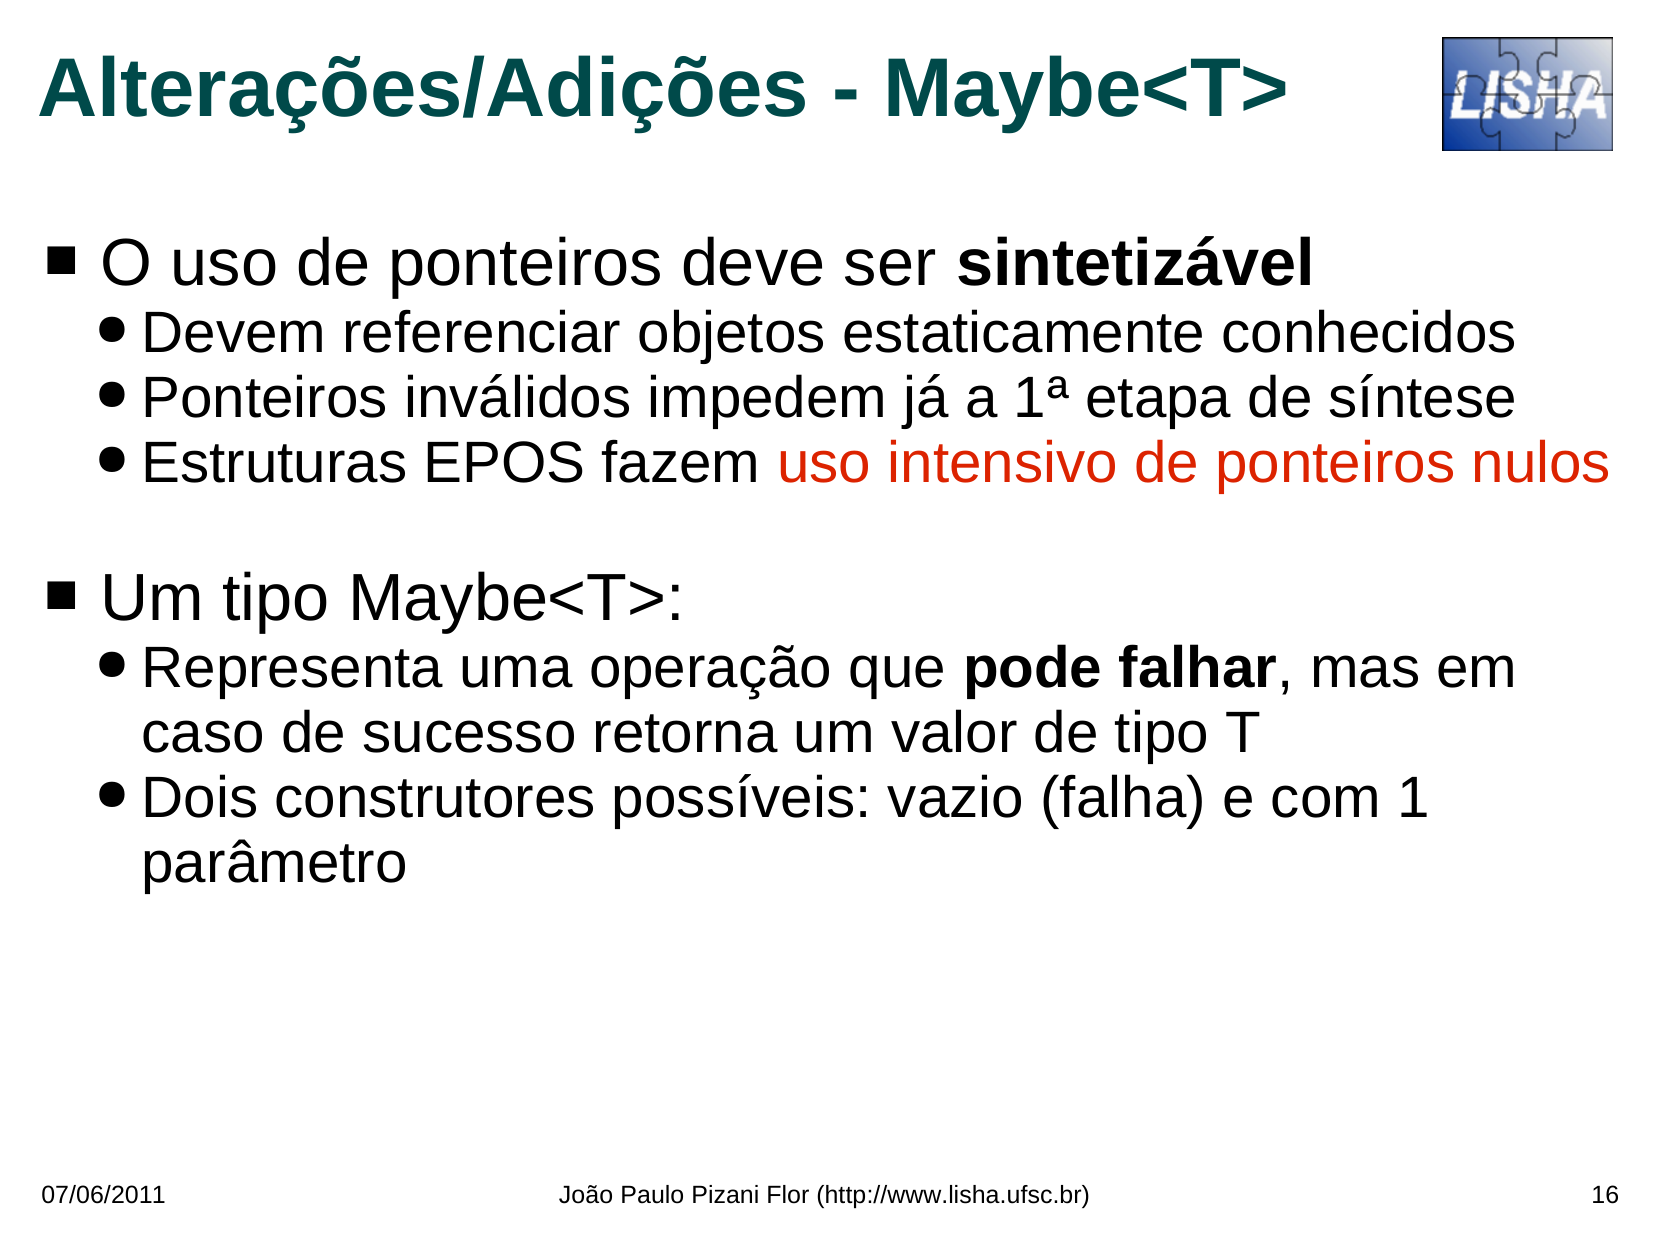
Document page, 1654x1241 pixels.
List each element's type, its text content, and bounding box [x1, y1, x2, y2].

picture [1442, 37, 1613, 151]
title Alterações/Adições - Maybe<T> [37, 37, 1426, 151]
list O uso de ponteiros deve ser sintetizável Devem referenciar objetos estaticamente conhecidos Ponteiros inválidos impedem já a 1ª etapa de síntese Estruturas EPOS fazem uso intensivo de ponteiros nulos Um tipo Maybe<T>: Representa uma operação que pode falhar, mas em caso de sucesso retorna um valor de tipo T Dois construtores possíveis: vazio (falha) e com 1 parâmetro [0, 225, 1617, 1163]
